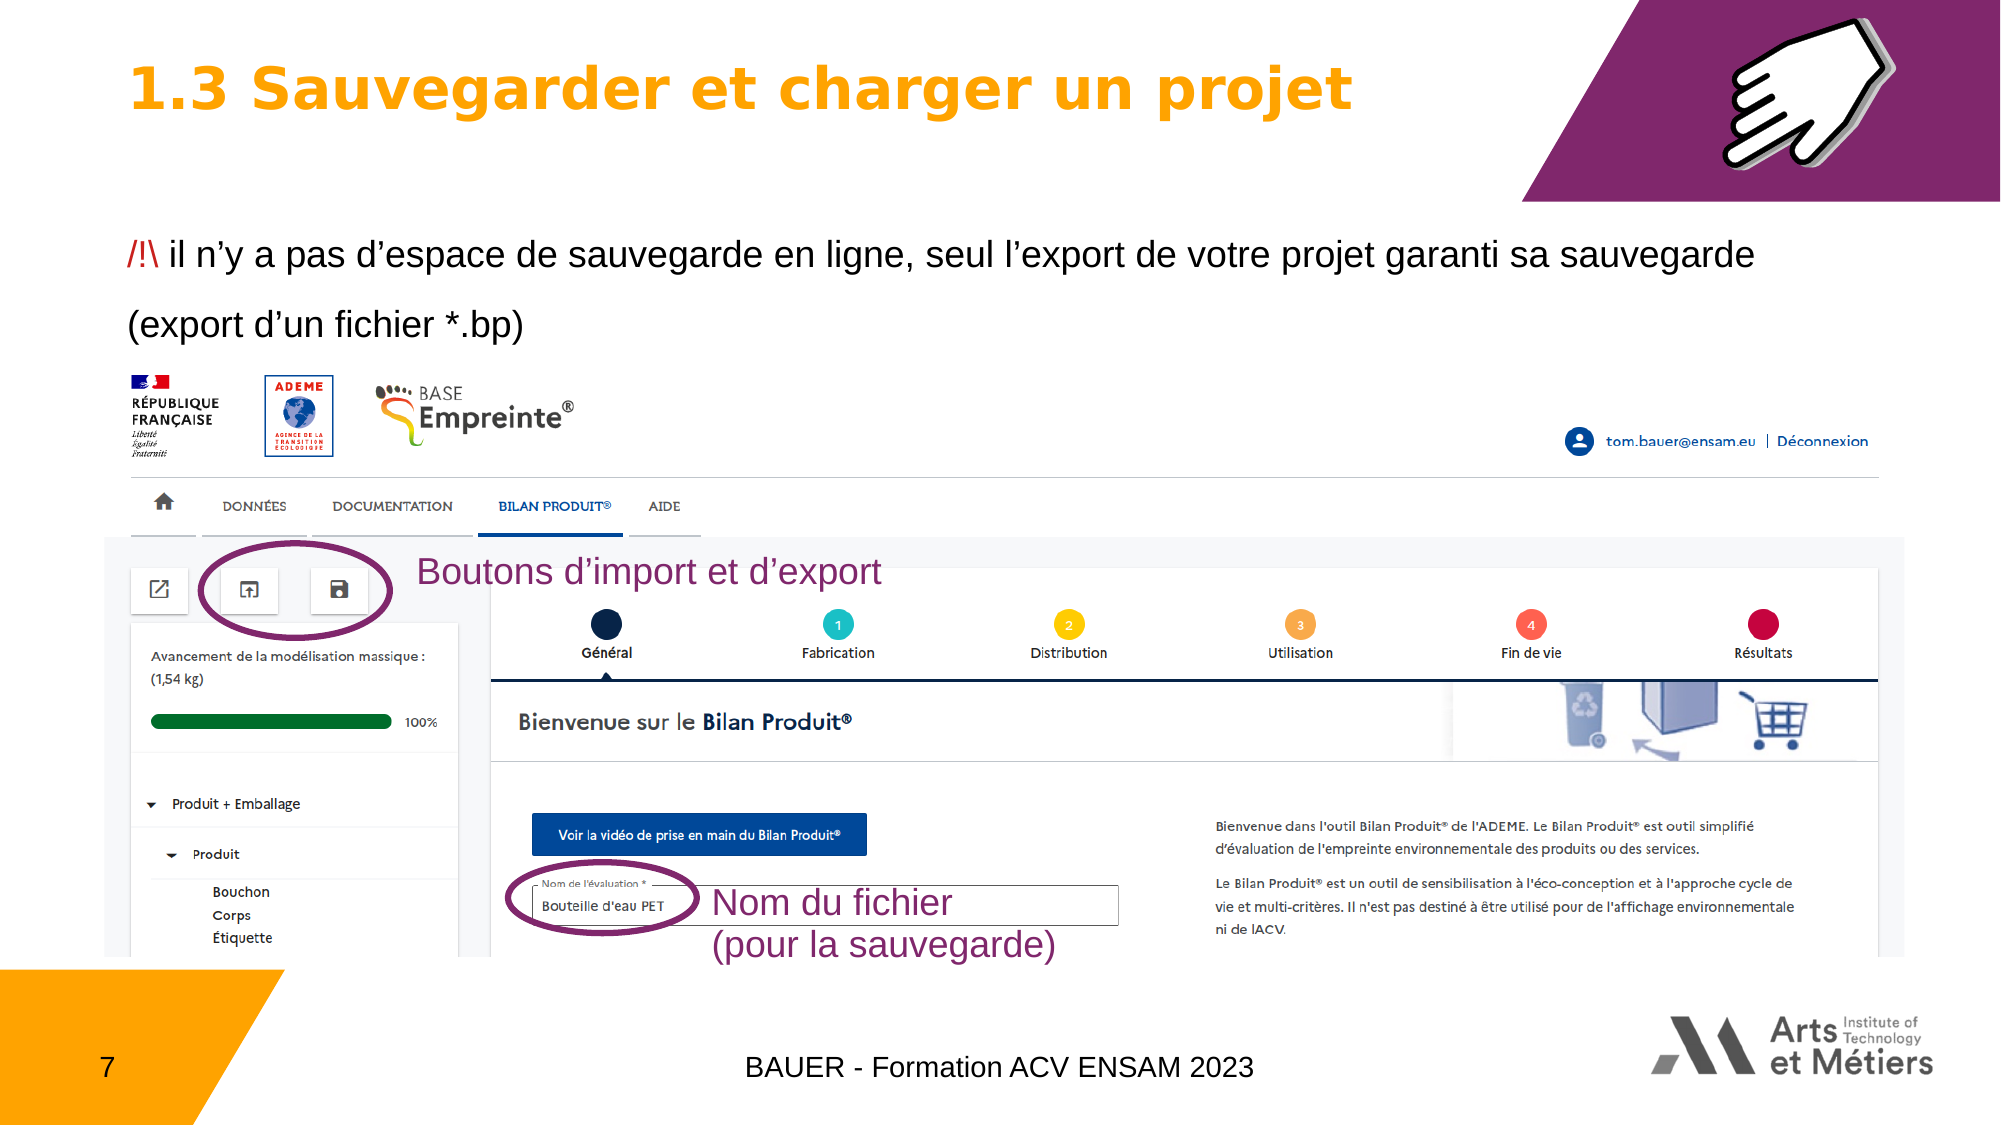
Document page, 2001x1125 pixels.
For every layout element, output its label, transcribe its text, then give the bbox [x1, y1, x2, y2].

picture [512, 866, 693, 929]
picture [1618, 0, 2001, 279]
picture [104, 354, 1905, 957]
title 1.3 Sauvegarder et charger un projet [112, 51, 1536, 166]
picture [1631, 997, 1952, 1093]
text_box Boutons d’import et d’export [401, 543, 934, 643]
list /!\ il n’y a pas d’espace de sauvegarde en ligne, seul l’export de votre projet garanti sa sauvegarde (export d’un fichier *.bp) [112, 227, 1938, 938]
text_box Nom du fichier (pour la sauvegarde) [696, 874, 1229, 973]
